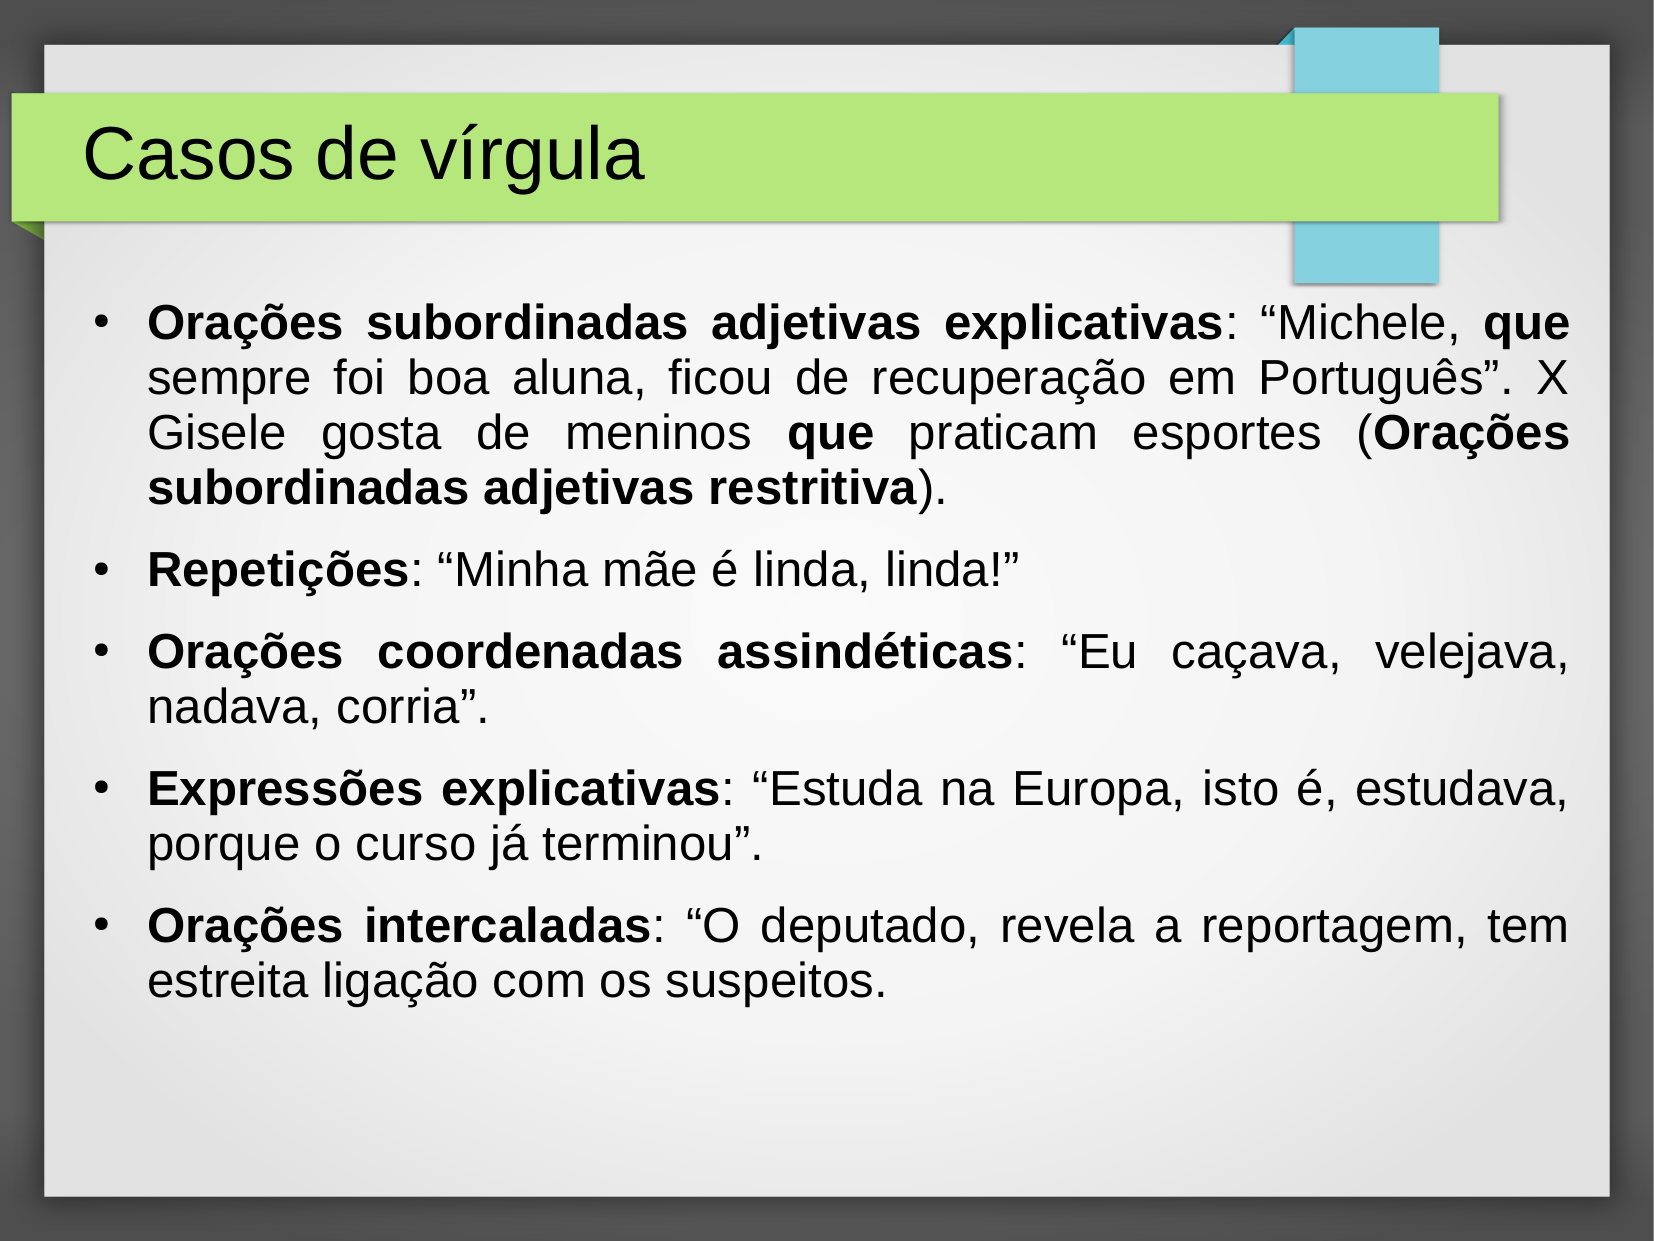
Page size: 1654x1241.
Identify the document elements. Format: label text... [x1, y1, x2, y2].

list Orações subordinadas adjetivas explicativas: “Michele, que sempre foi boa aluna, ficou de recuperação em Português”. X Gisele gosta de meninos que praticam esportes (Orações subordinadas adjetivas restritiva). Repetições: “Minha mãe é linda, linda!” Orações coordenadas assindéticas: “Eu caçava, velejava, nadava, corria”. Expressões explicativas: “Estuda na Europa, isto é, estudava, porque o curso já terminou”. Orações intercaladas: “O deputado, revela a reportagem, tem estreita ligação com os suspeitos. [82, 295, 1571, 1015]
title Casos de vírgula [82, 94, 1264, 213]
picture [0, 0, 1654, 1241]
